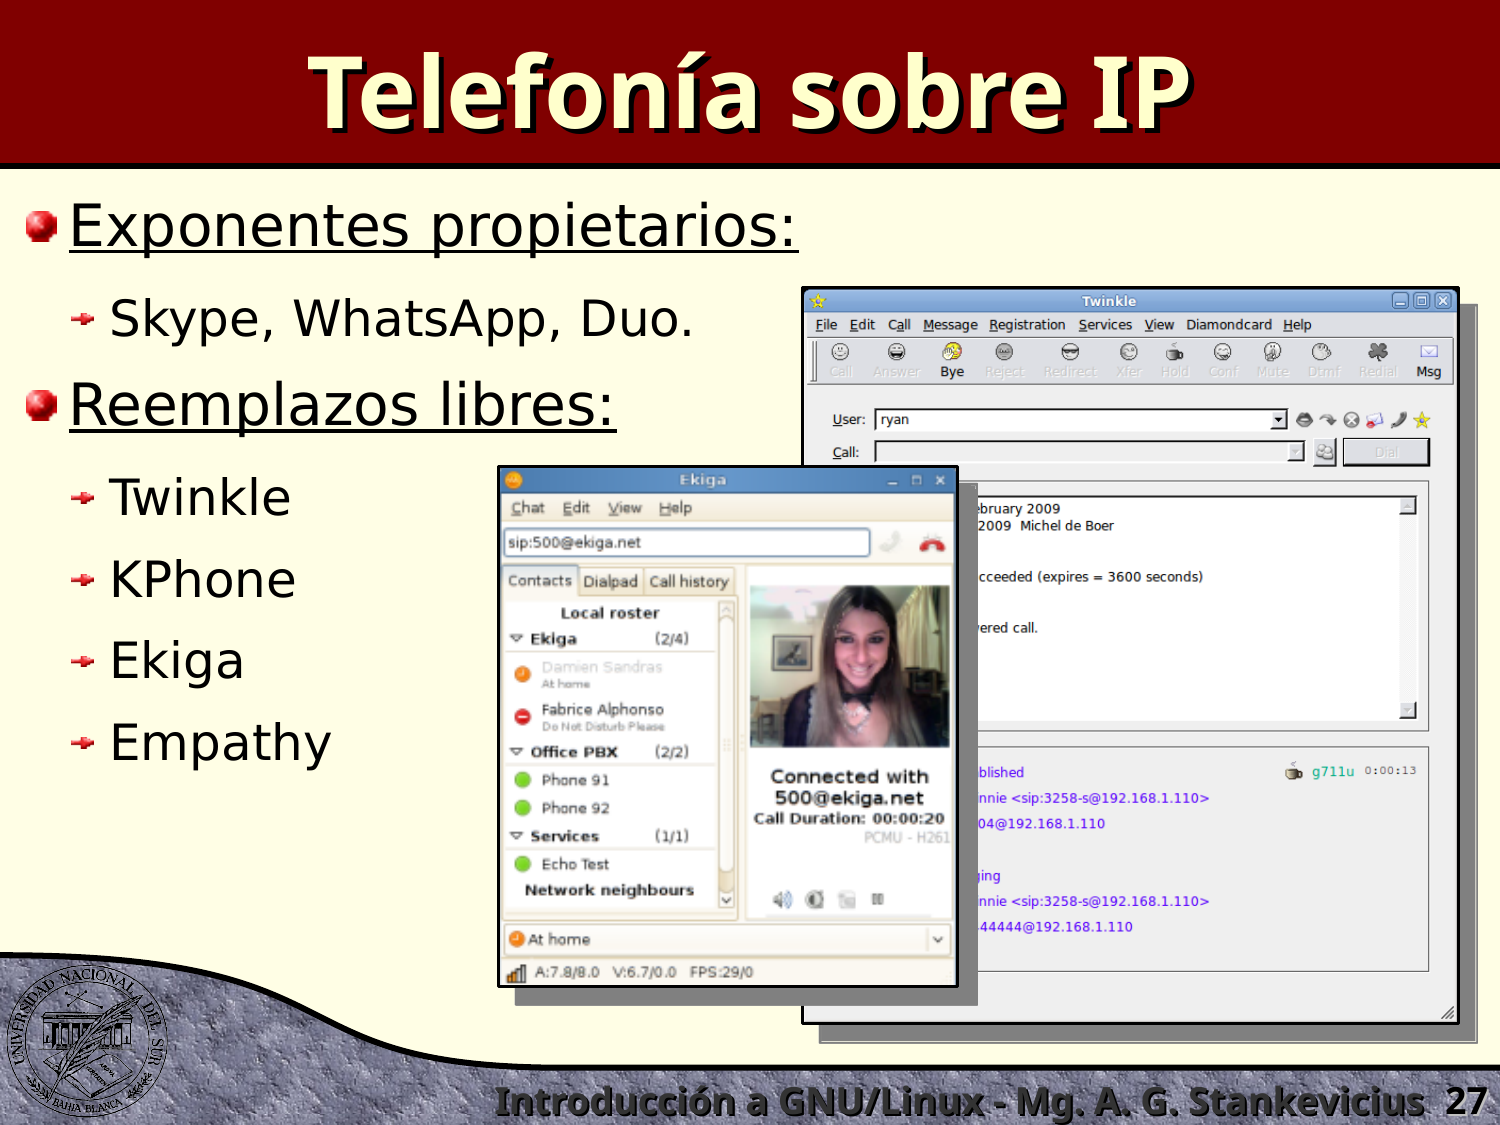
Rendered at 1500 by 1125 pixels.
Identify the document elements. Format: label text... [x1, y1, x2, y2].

picture [1059, 1100, 1065, 1110]
picture [499, 468, 957, 985]
picture [0, 956, 1500, 1125]
picture [803, 289, 1458, 1023]
title Telefonía sobre IP [15, 12, 1485, 153]
list Exponentes propietarios: Skype, WhatsApp, Duo. Reemplazos libres: Twinkle KPhone Ekiga Empathy [11, 192, 1486, 935]
